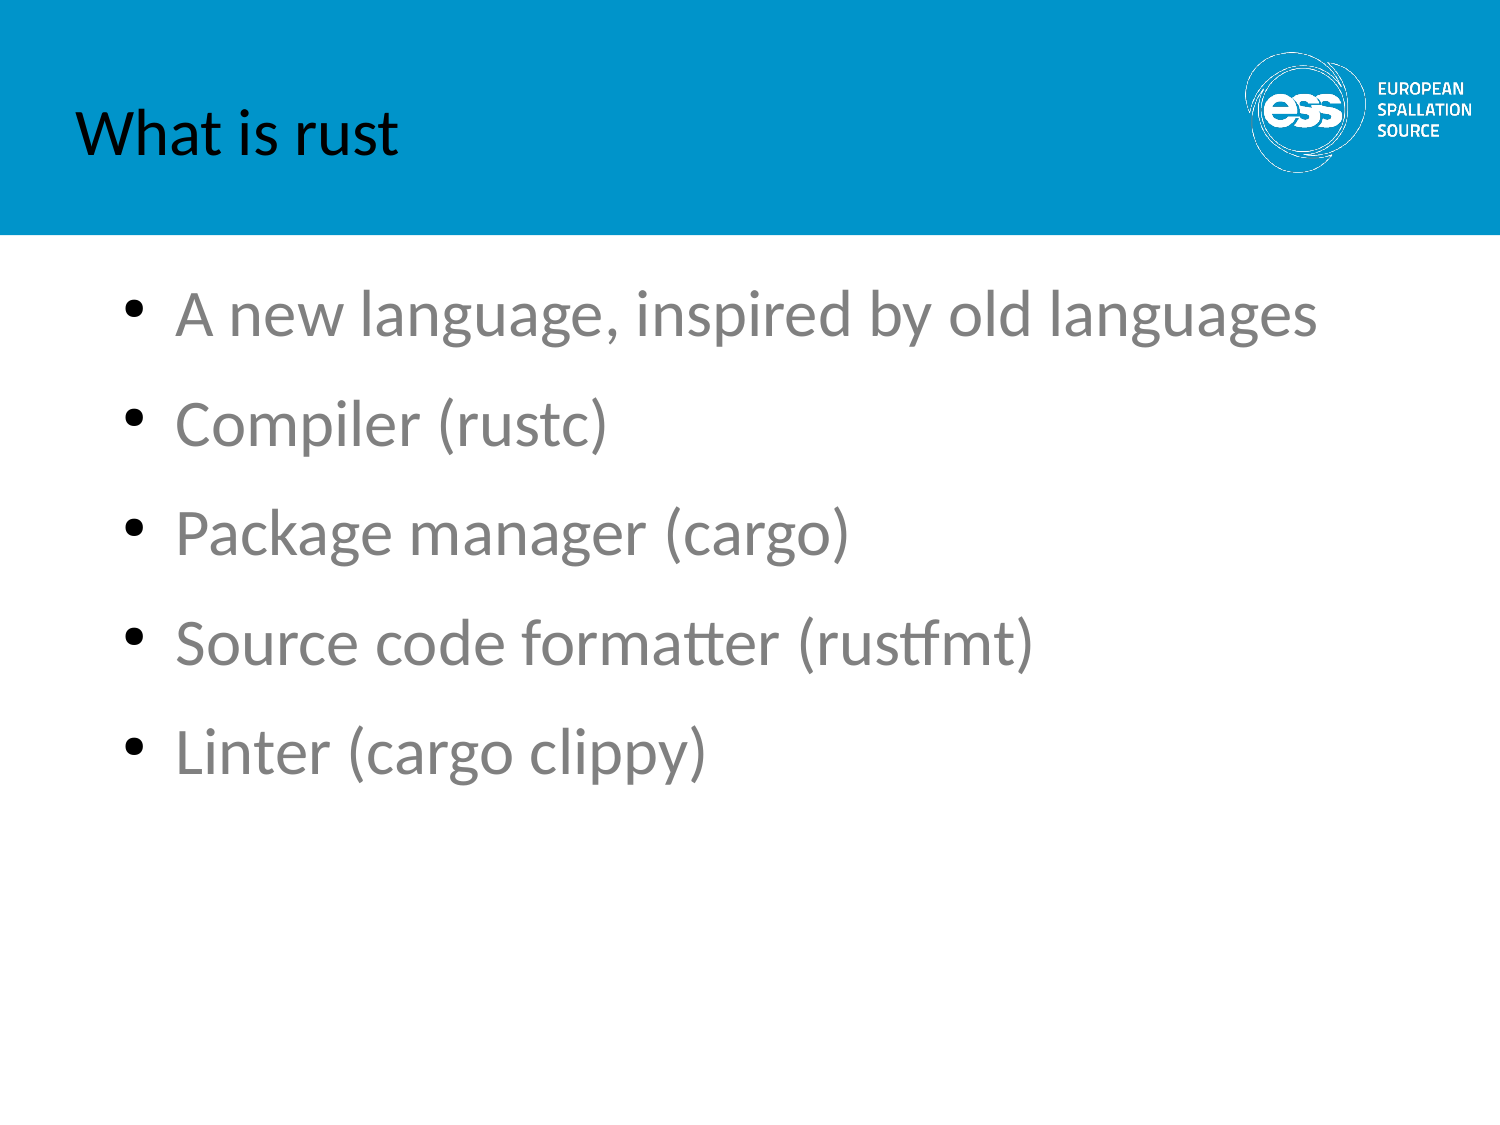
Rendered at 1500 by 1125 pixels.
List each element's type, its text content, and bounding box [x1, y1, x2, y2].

picture [1264, 94, 1342, 127]
picture [1423, 83, 1430, 94]
picture [1389, 104, 1393, 115]
list A new language, inspired by old languages Compiler (rustc) Package manager (cargo) Source code formatter (rustfmt) Linter (cargo clippy) [90, 262, 1441, 1005]
picture [1400, 83, 1407, 94]
picture [1398, 109, 1406, 115]
title What is rust [75, 45, 1247, 233]
picture [1454, 83, 1458, 94]
picture [1436, 104, 1444, 115]
picture [1432, 125, 1438, 136]
picture [1418, 104, 1423, 115]
picture [1422, 125, 1428, 134]
picture [1409, 104, 1415, 115]
picture [1443, 86, 1450, 93]
picture [1379, 83, 1385, 94]
